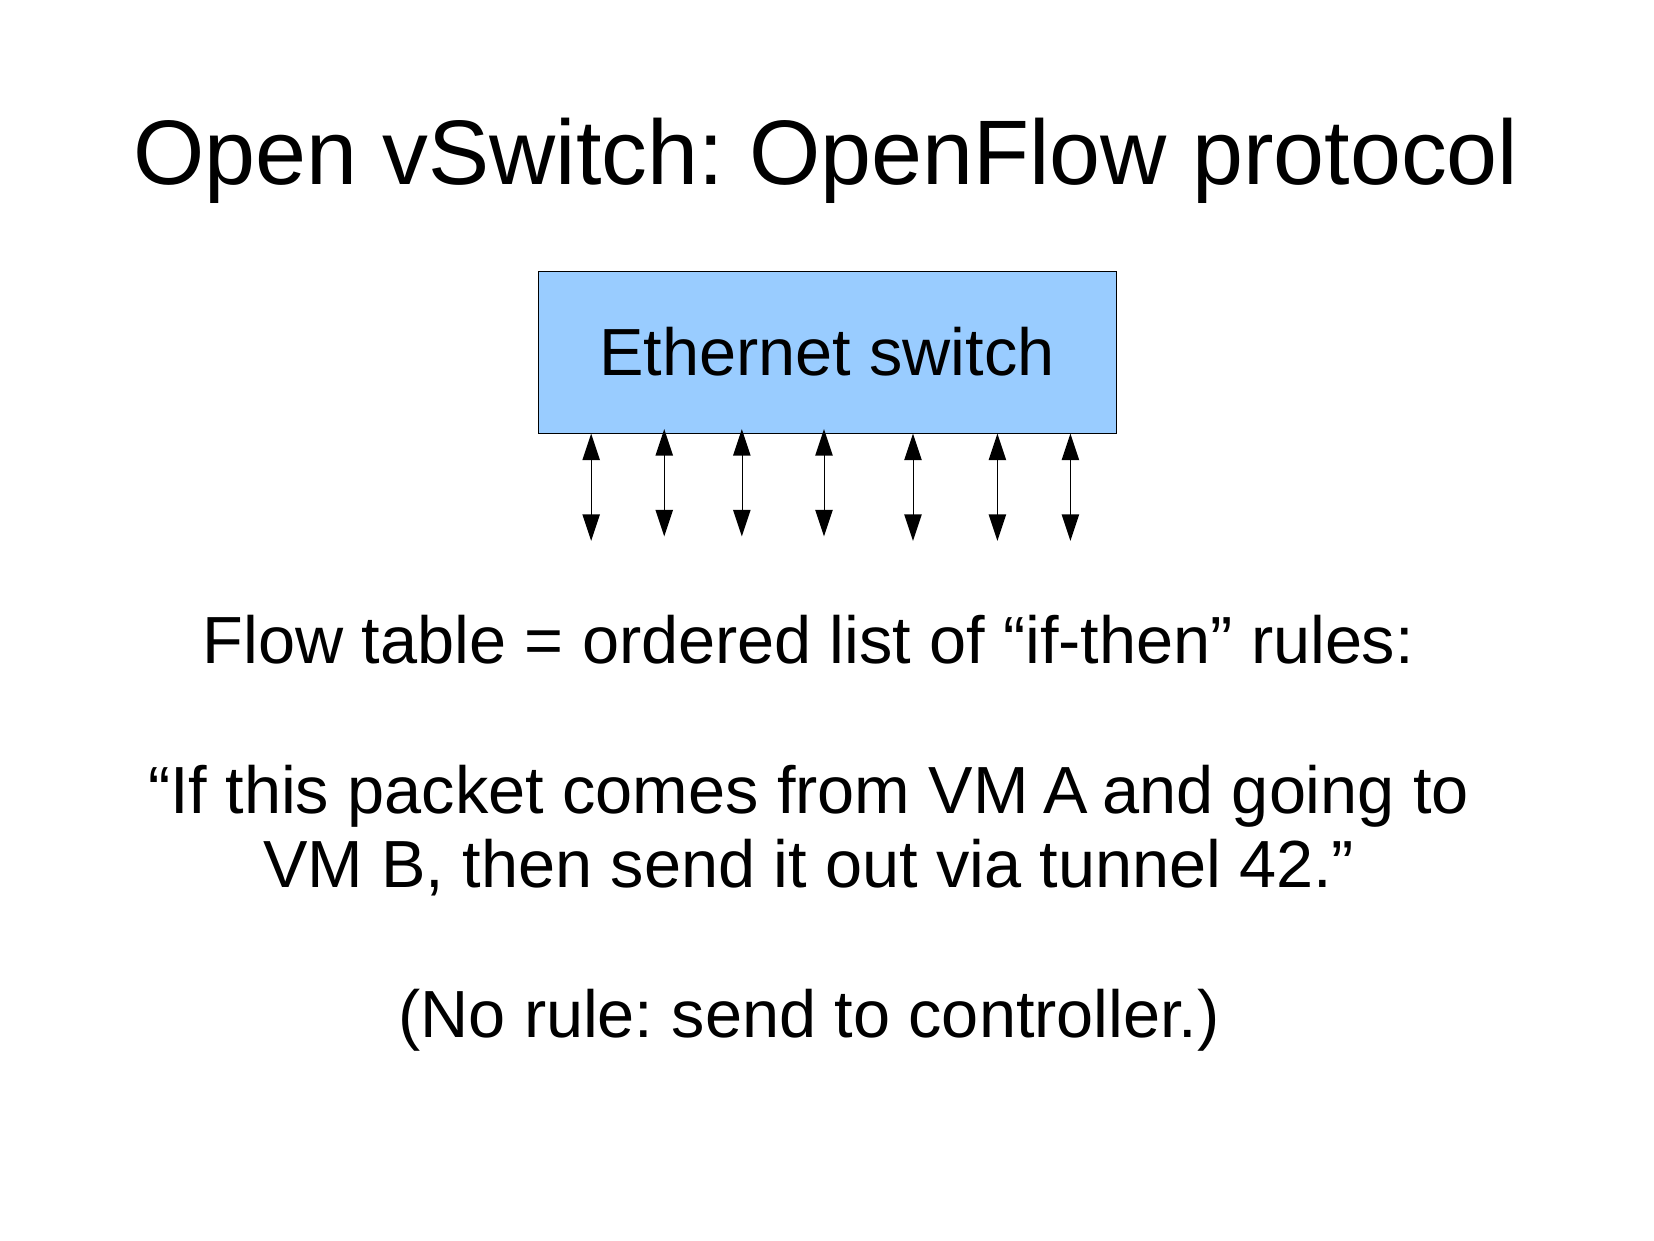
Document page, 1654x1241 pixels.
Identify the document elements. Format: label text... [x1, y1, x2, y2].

text_box Flow table = ordered list of “if-then” rules: “If this packet comes from VM A and going to VM B, then send it out via tunnel 42.” (No rule: send to controller.) [107, 595, 1511, 1060]
text_box Ethernet switch [538, 271, 1117, 434]
title Open vSwitch: OpenFlow protocol [82, 56, 1571, 250]
